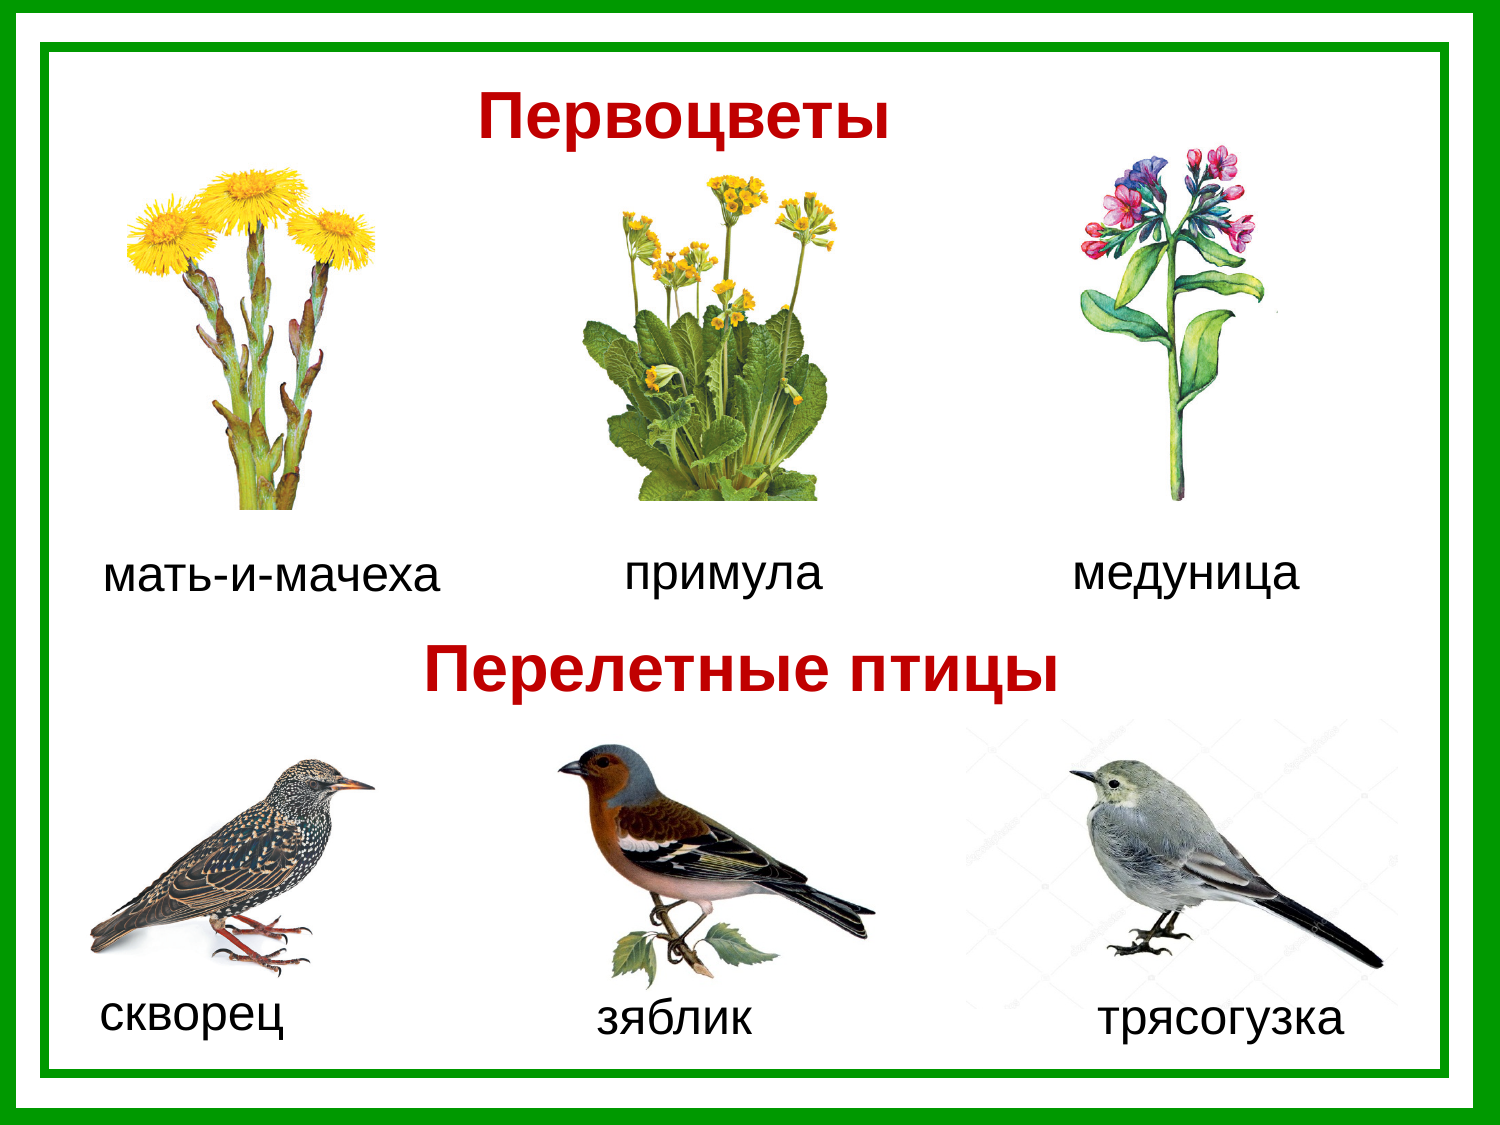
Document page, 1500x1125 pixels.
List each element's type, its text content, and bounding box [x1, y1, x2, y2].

picture [1057, 125, 1278, 506]
text_box медуница [1057, 532, 1317, 609]
text_box скворец [84, 972, 302, 1049]
text_box трясогузка [1082, 977, 1363, 1053]
picture [127, 148, 376, 510]
text_box зяблик [581, 977, 769, 1054]
text_box мать-и-мачеха [87, 534, 467, 611]
picture [574, 160, 858, 501]
picture [55, 743, 387, 986]
text_box примула [609, 532, 840, 609]
text_box Первоцветы [462, 64, 910, 160]
picture [966, 719, 1398, 1009]
picture [546, 734, 886, 995]
text_box Перелетные птицы [408, 617, 1083, 714]
